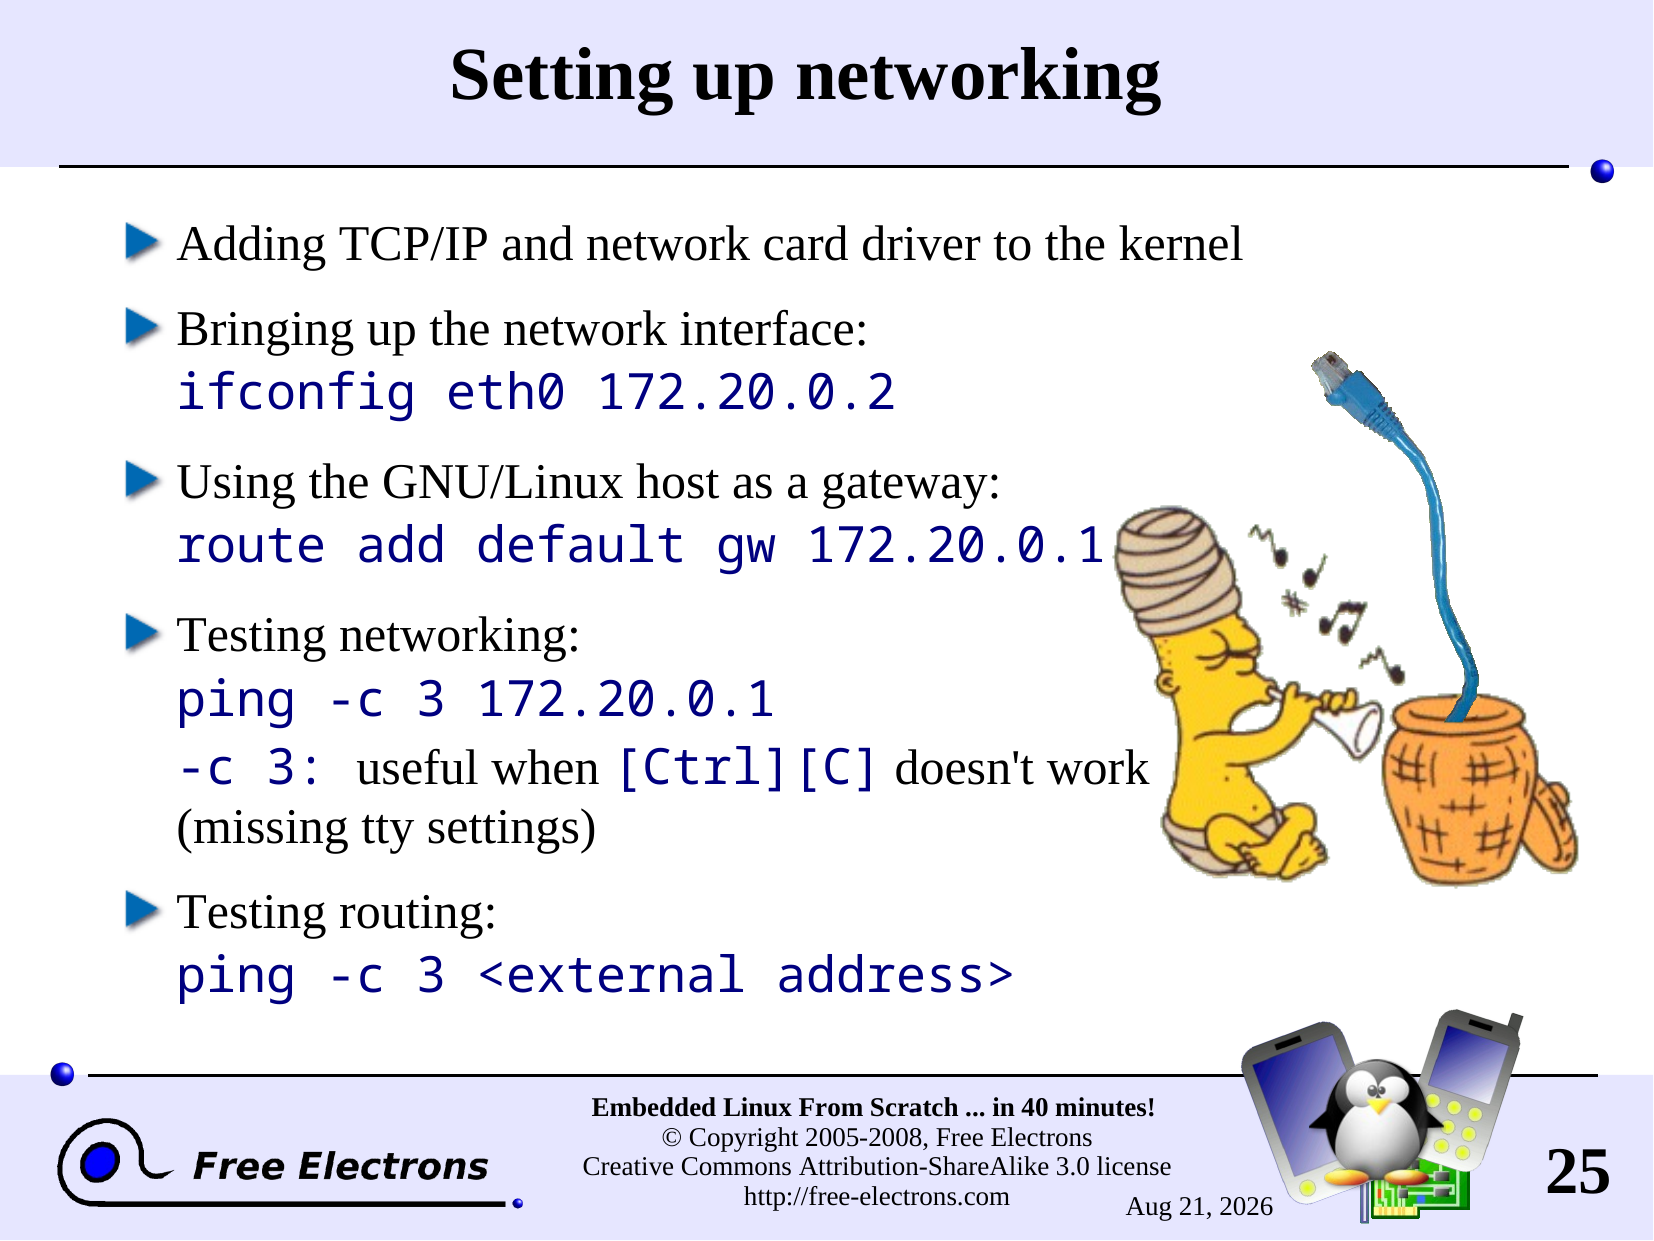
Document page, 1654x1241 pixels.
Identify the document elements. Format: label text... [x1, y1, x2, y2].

list Adding TCP/IP and network card driver to the kernel Bringing up the network interface: ifconfig eth0 172.20.0.2 Using the GNU/Linux host as a gateway: route add default gw 172.20.0.1 Testing networking: ping -c 3 172.20.0.1 -c 3: useful when [Ctrl][C] doesn't work (missing tty settings) Testing routing: ping -c 3 <external address> [105, 216, 1518, 1066]
picture [1109, 340, 1589, 895]
picture [50, 1107, 527, 1216]
picture [1231, 1007, 1538, 1241]
title Setting up networking [60, 25, 1551, 124]
